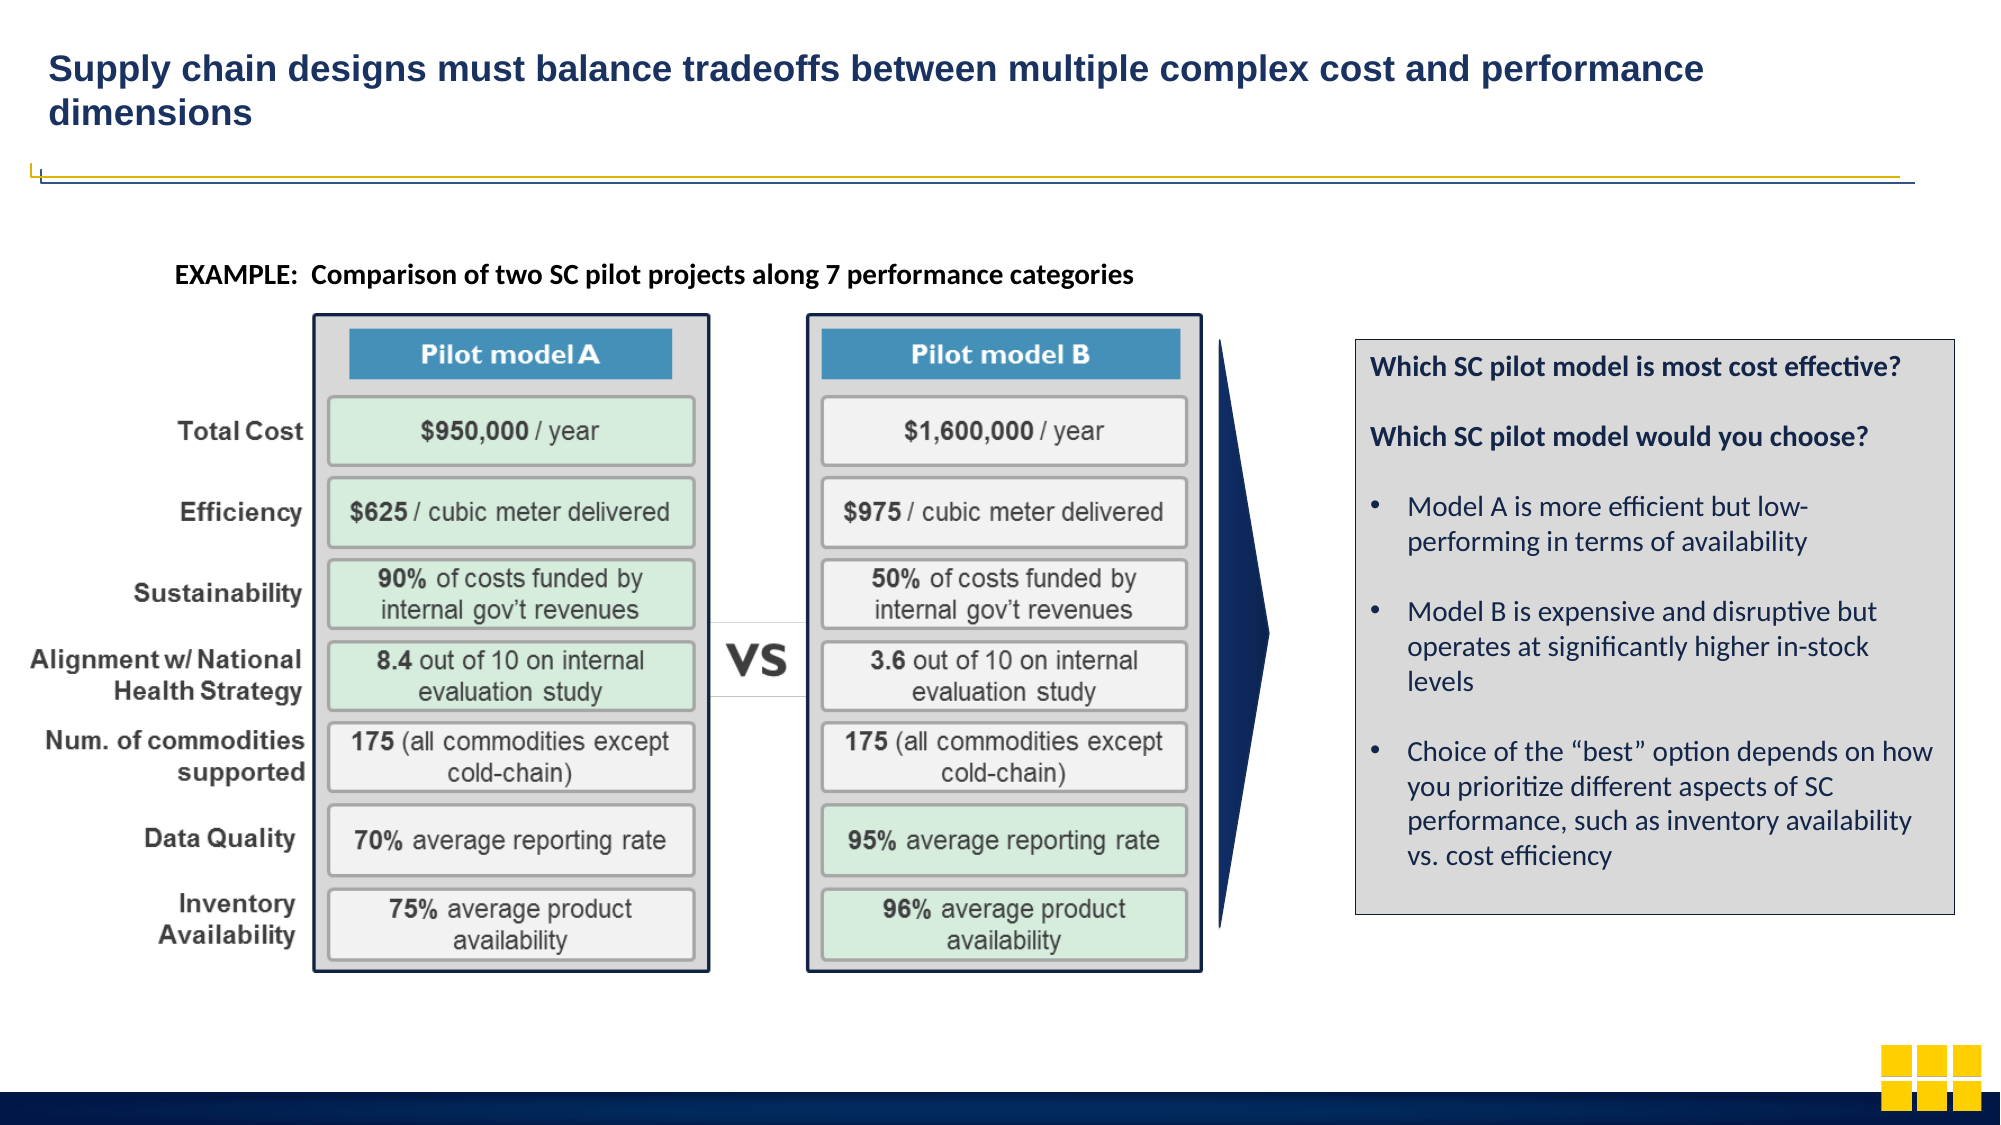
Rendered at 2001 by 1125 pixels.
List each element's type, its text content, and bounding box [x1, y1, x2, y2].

picture [2, 313, 1203, 973]
picture [0, 1092, 2000, 1125]
text_box EXAMPLE: Comparison of two SC pilot projects along 7 performance categories [160, 247, 1419, 298]
text_box Which SC pilot model is most cost effective? Which SC pilot model would you choose? Model A is more efficient but low-performing in terms of availability Model B is expensive and disruptive but operates at significantly higher in-stock levels Choice of the “best” option depends on how you prioritize different aspects of SC performance, such as inventory availability vs. cost efficiency [1355, 339, 1955, 915]
text_box [1219, 339, 1269, 927]
title Supply chain designs must balance tradeoffs between multiple complex cost and performance dimensions [33, 36, 1834, 142]
